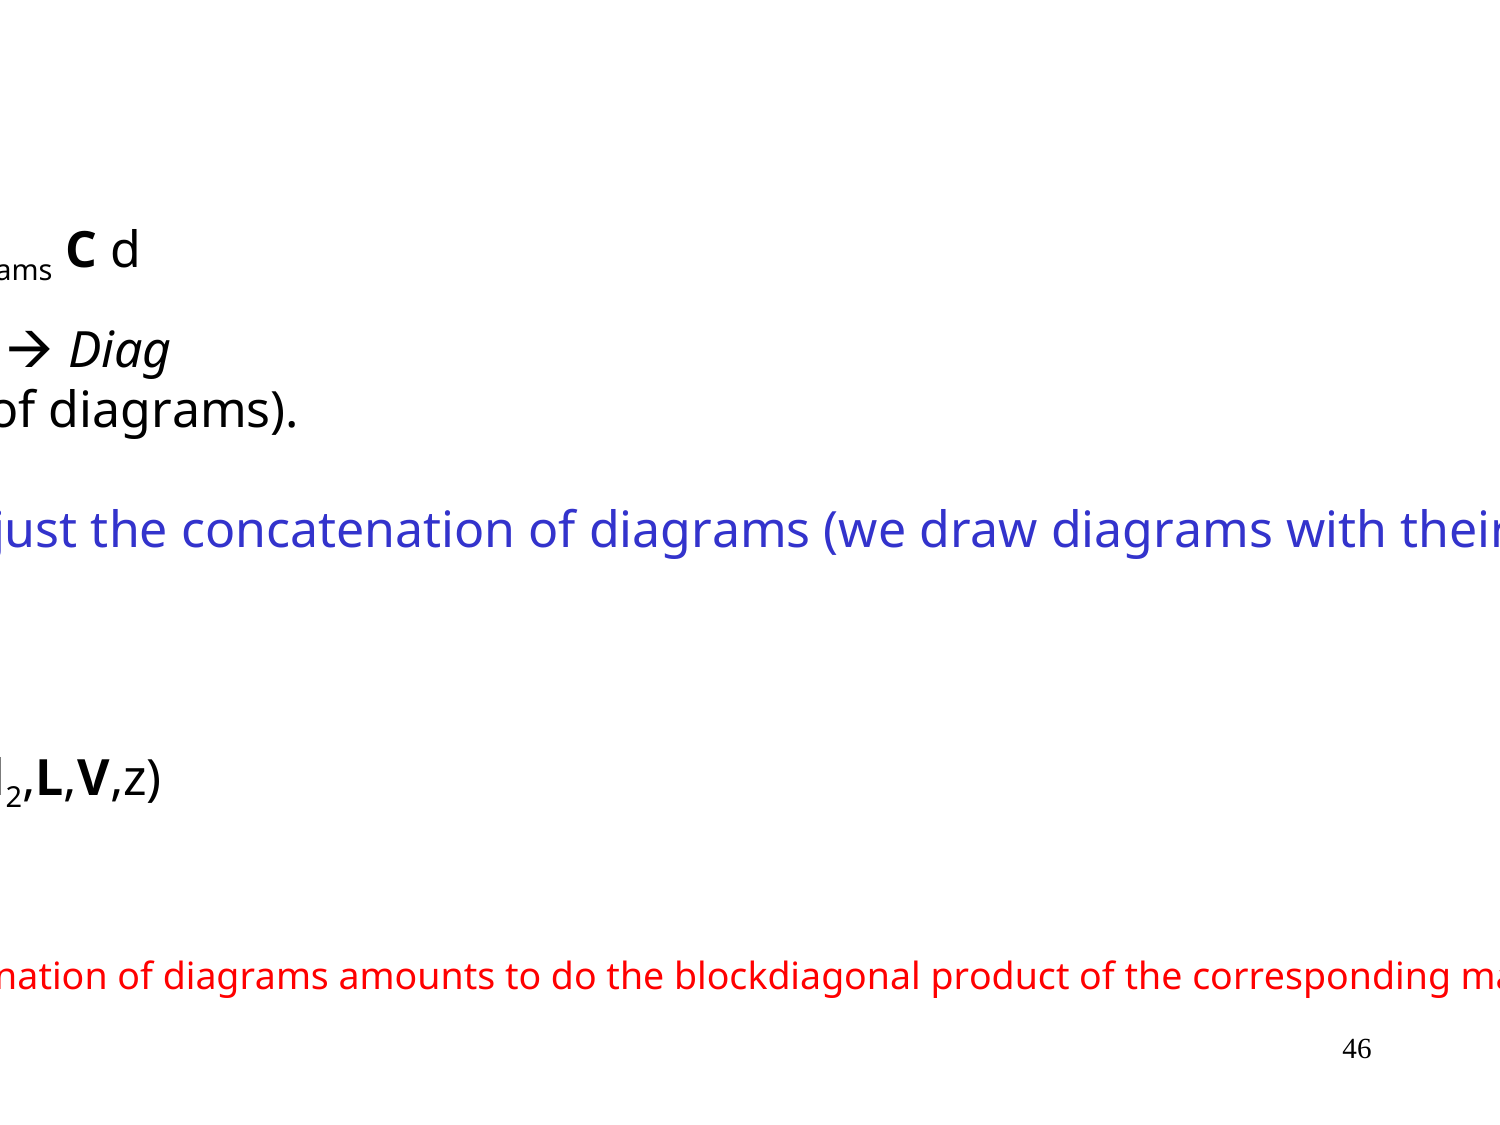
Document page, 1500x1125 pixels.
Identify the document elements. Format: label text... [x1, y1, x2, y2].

text_box Remark: Concatenation of diagrams amounts to do the blockdiagonal product of the corresponding matrices. [0, 944, 1500, 1006]
text_box First step: Define the spaces Diag=ddiagrams C d LDiag=dlabelled diagrams C d at this stage, we have an arrow LDiag  Diag (finite support functionals on the set of diagrams). Second step: The product on Ldiag is just the concatenation of diagrams (we draw diagrams with their black spots downwards) d1 d2 = d1d2 So that m(d1*d2,L,V,z)= m(d1,L,V,z)m(d2,L,V,z)‏ [0, 149, 1500, 882]
